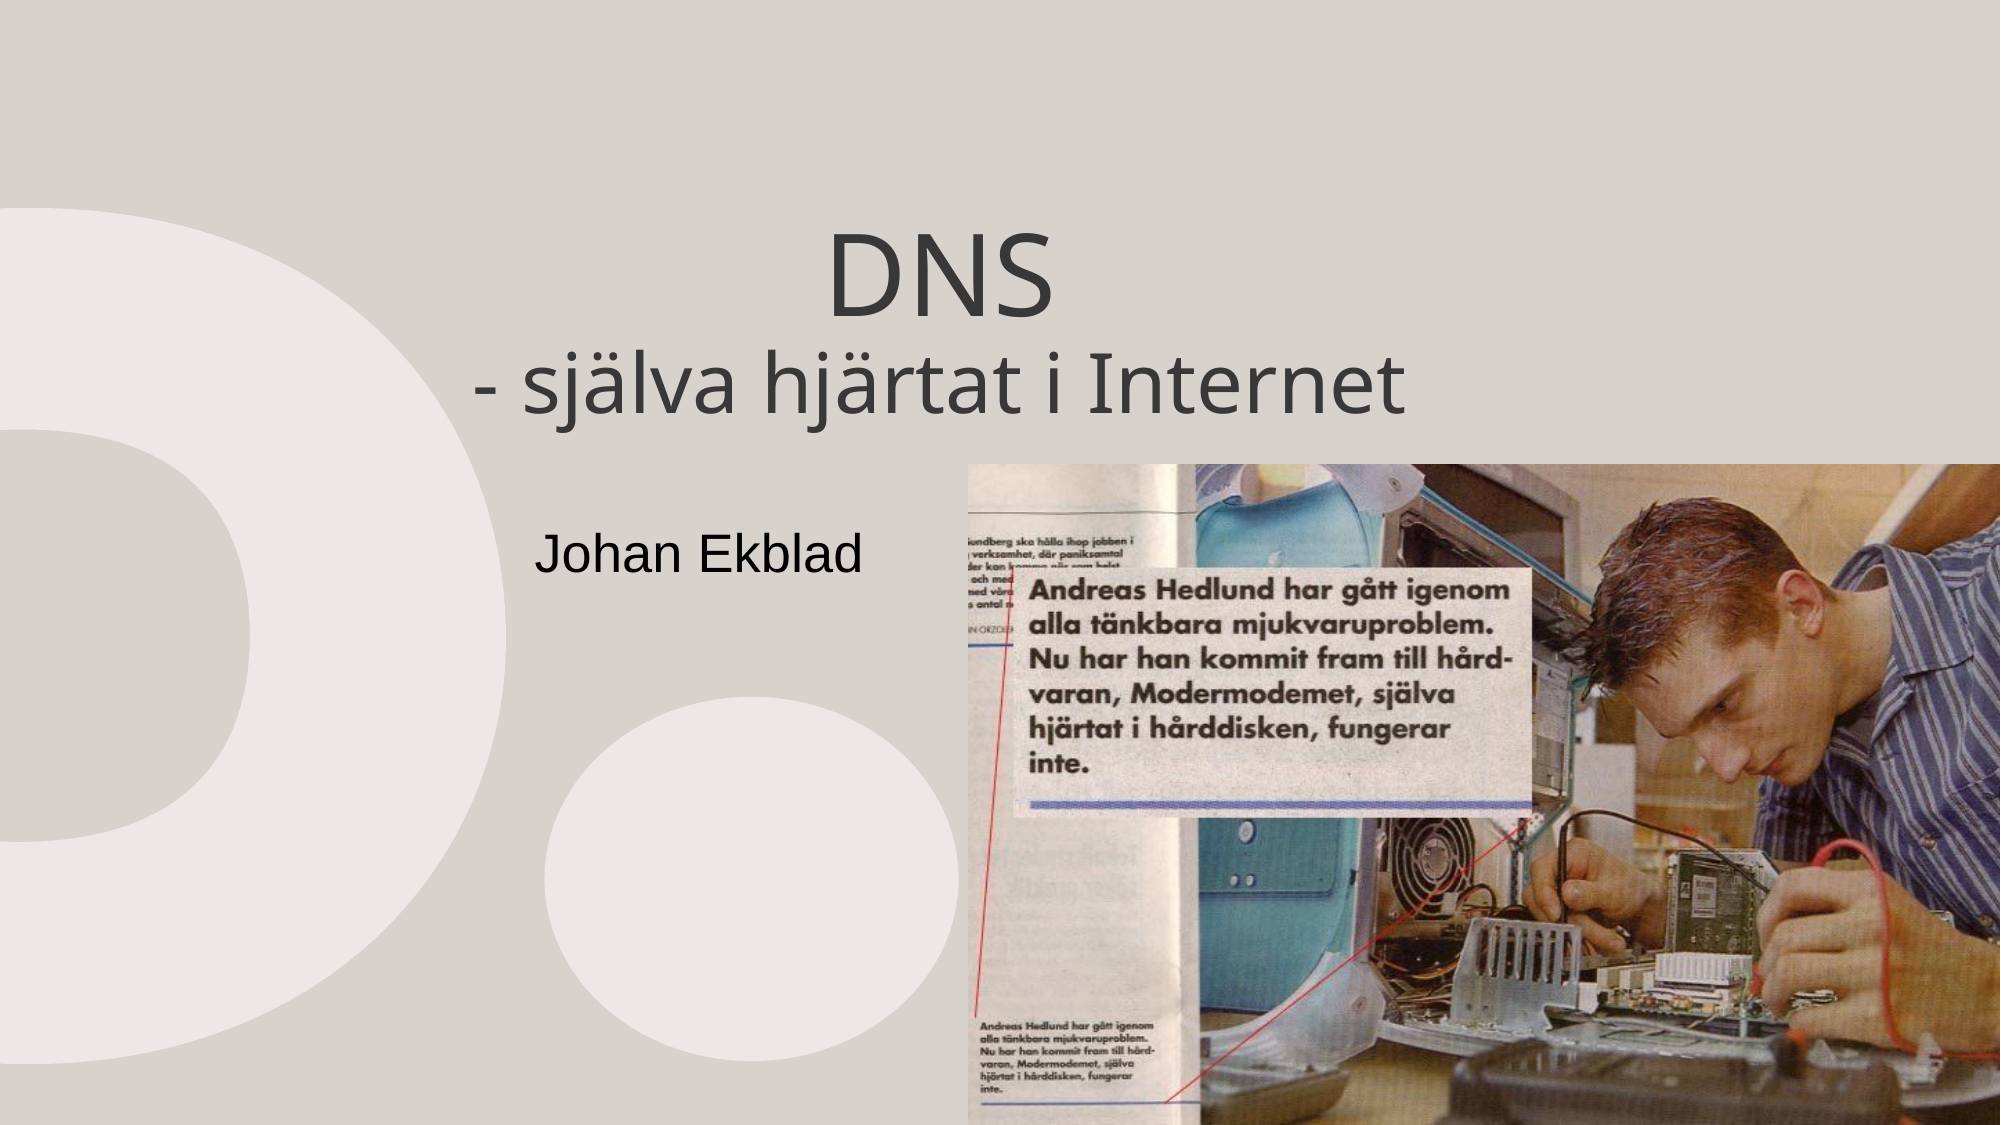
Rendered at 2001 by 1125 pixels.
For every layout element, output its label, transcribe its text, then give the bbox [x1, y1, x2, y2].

subtitle Johan Ekblad [519, 511, 968, 644]
picture [968, 464, 2000, 1125]
title DNS - själva hjärtat i Internet [457, 47, 2000, 439]
